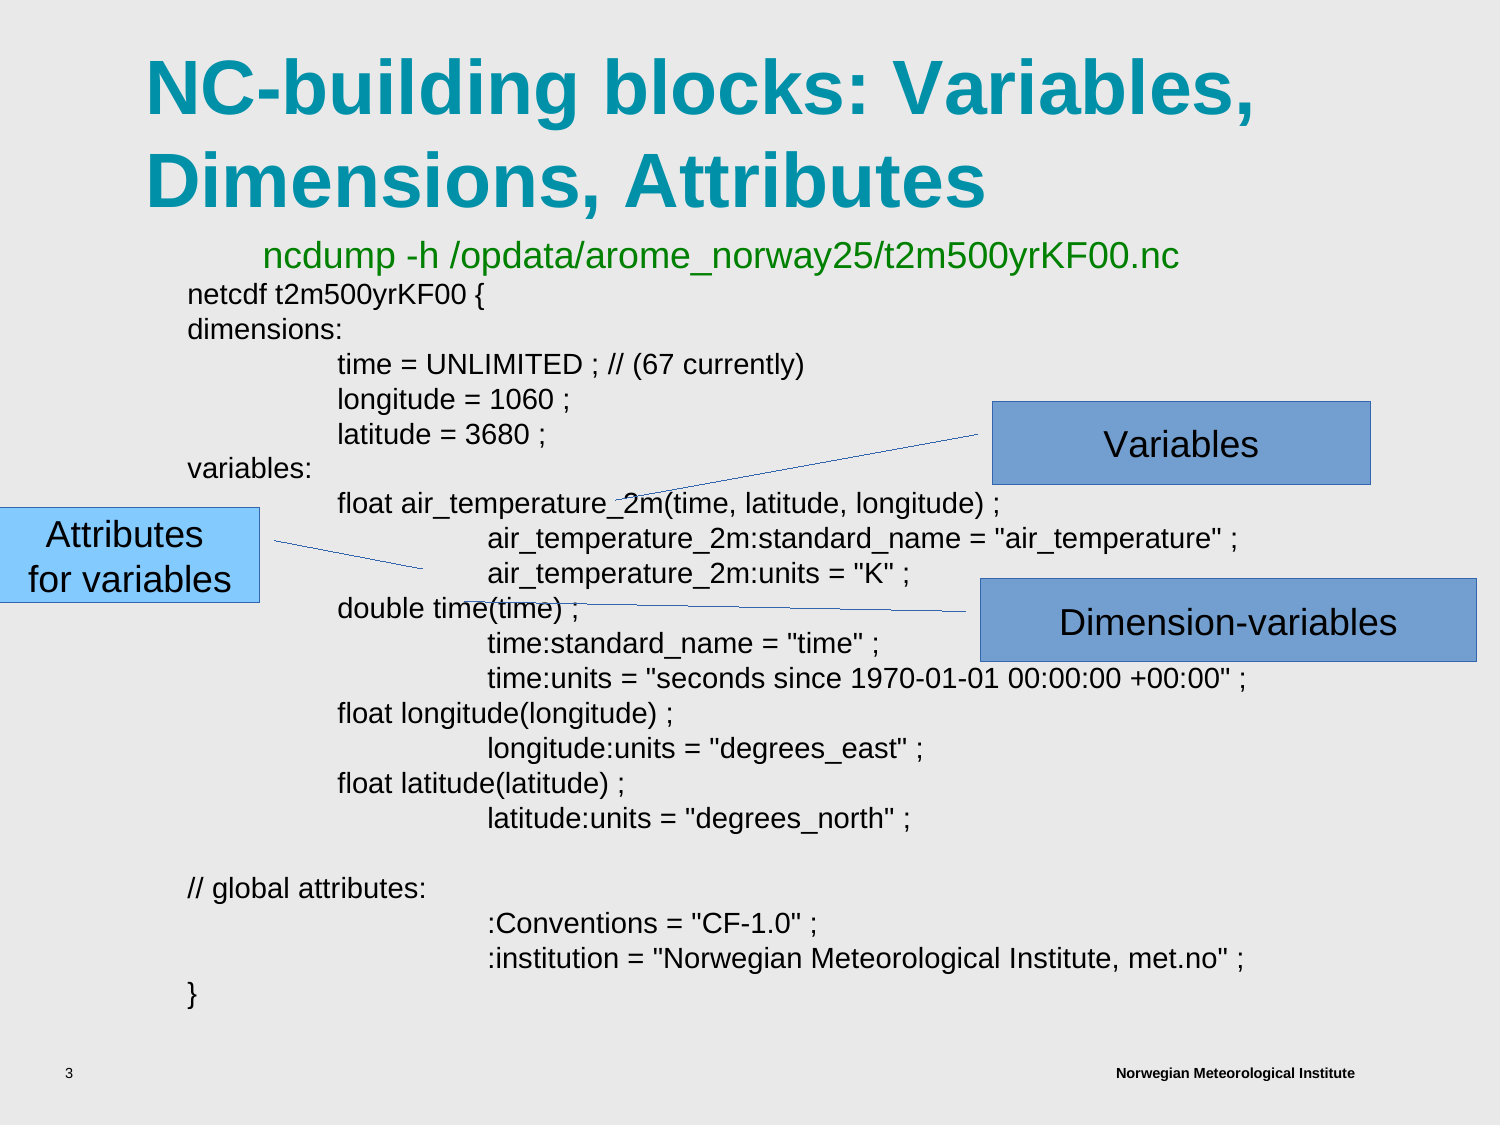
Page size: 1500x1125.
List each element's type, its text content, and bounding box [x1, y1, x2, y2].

text_box ncdump -h /opdata/arome_norway25/t2m500yrKF00.nc [248, 223, 1195, 267]
text_box Attributes for variables [0, 508, 260, 602]
text_box netcdf t2m500yrKF00 { dimensions: time = UNLIMITED ; // (67 currently) longitude = 1060 ; latitude = 3680 ; variables: float air_temperature_2m(time, latitude, longitude) ; air_temperature_2m:standard_name = "air_temperature" ; air_temperature_2m:units = "K" ; double time(time) ; time:standard_name = "time" ; time:units = "seconds since 1970-01-01 00:00:00 +00:00" ; float longitude(longitude) ; longitude:units = "degrees_east" ; float latitude(latitude) ; latitude:units = "degrees_north" ; // global attributes: :Conventions = "CF-1.0" ; :institution = "Norwegian Meteorological Institute, met.no" ; } [172, 267, 1347, 1073]
title NC-building blocks: Variables, Dimensions, Attributes [145, 37, 1355, 223]
text_box Variables [992, 402, 1370, 484]
text_box Dimension-variables [980, 579, 1476, 661]
